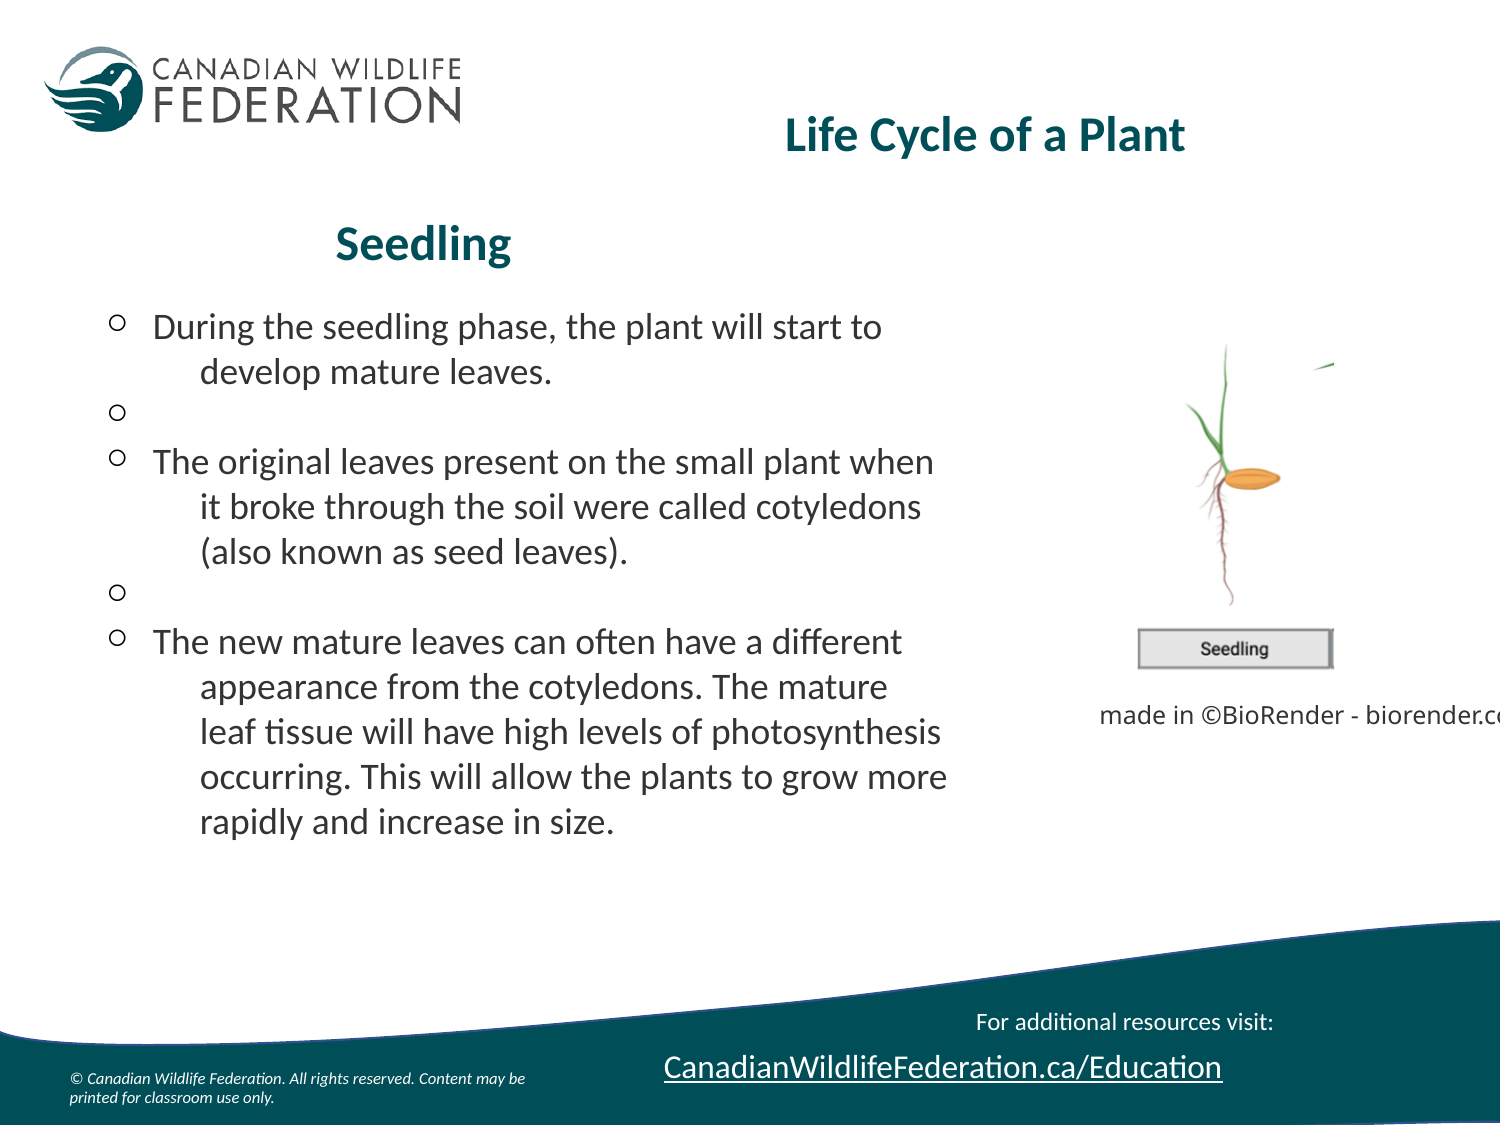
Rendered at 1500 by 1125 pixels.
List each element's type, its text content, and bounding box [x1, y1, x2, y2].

picture [44, 46, 460, 132]
text_box For additional resources visit: [961, 998, 1438, 1044]
text_box made in ©BioRender - biorender.com [1084, 691, 1500, 738]
text_box Seedling [53, 202, 794, 279]
text_box © Canadian Wildlife Federation. All rights reserved. Content may be printed for classroom use only. [54, 1059, 562, 1116]
text_box Life Cycle of a Plant [615, 93, 1356, 170]
text_box CanadianWildlifeFederation.ca/Education [648, 1037, 1438, 1094]
text_box During the seedling phase, the plant will start to develop mature leaves. The original leaves present on the small plant when it broke through the soil were called cotyledons (also known as seed leaves). The new mature leaves can often have a different appearance from the cotyledons. The mature leaf tissue will have high levels of photosynthesis occurring. This will allow the plants to grow more rapidly and increase in size. [0, 294, 965, 903]
picture [1137, 170, 1335, 680]
text_box [0, 921, 1500, 1125]
